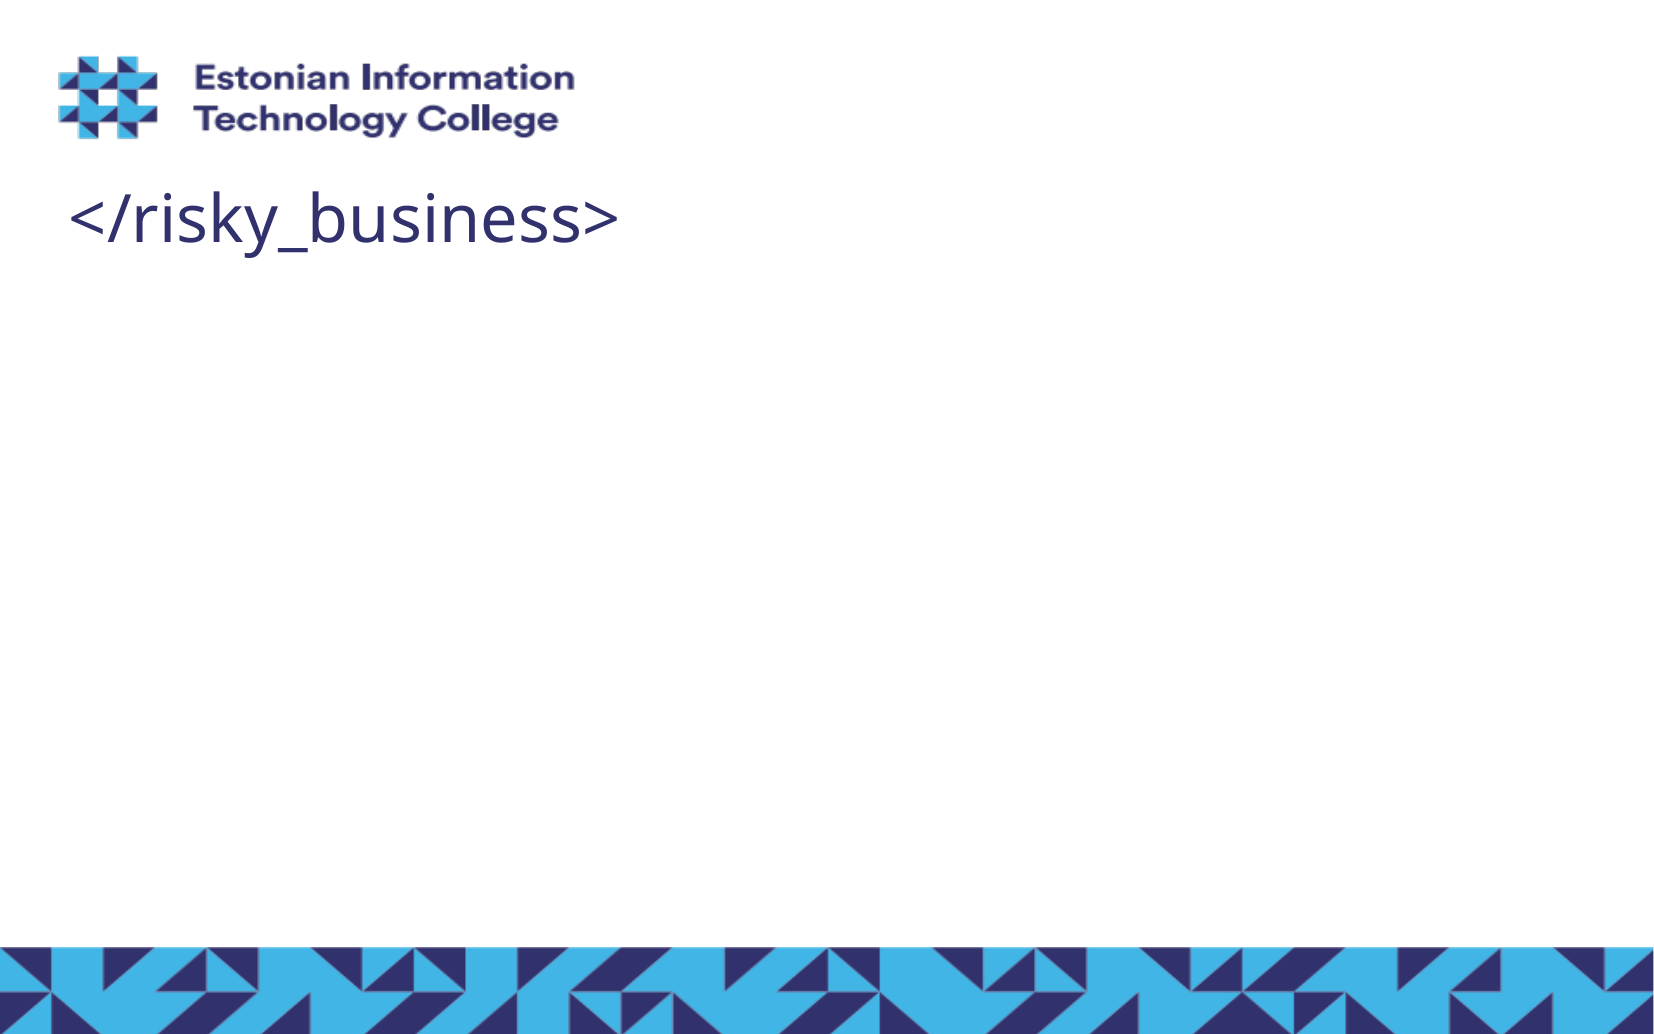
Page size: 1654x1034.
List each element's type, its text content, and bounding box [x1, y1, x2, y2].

title </risky_business> [68, 147, 1536, 286]
